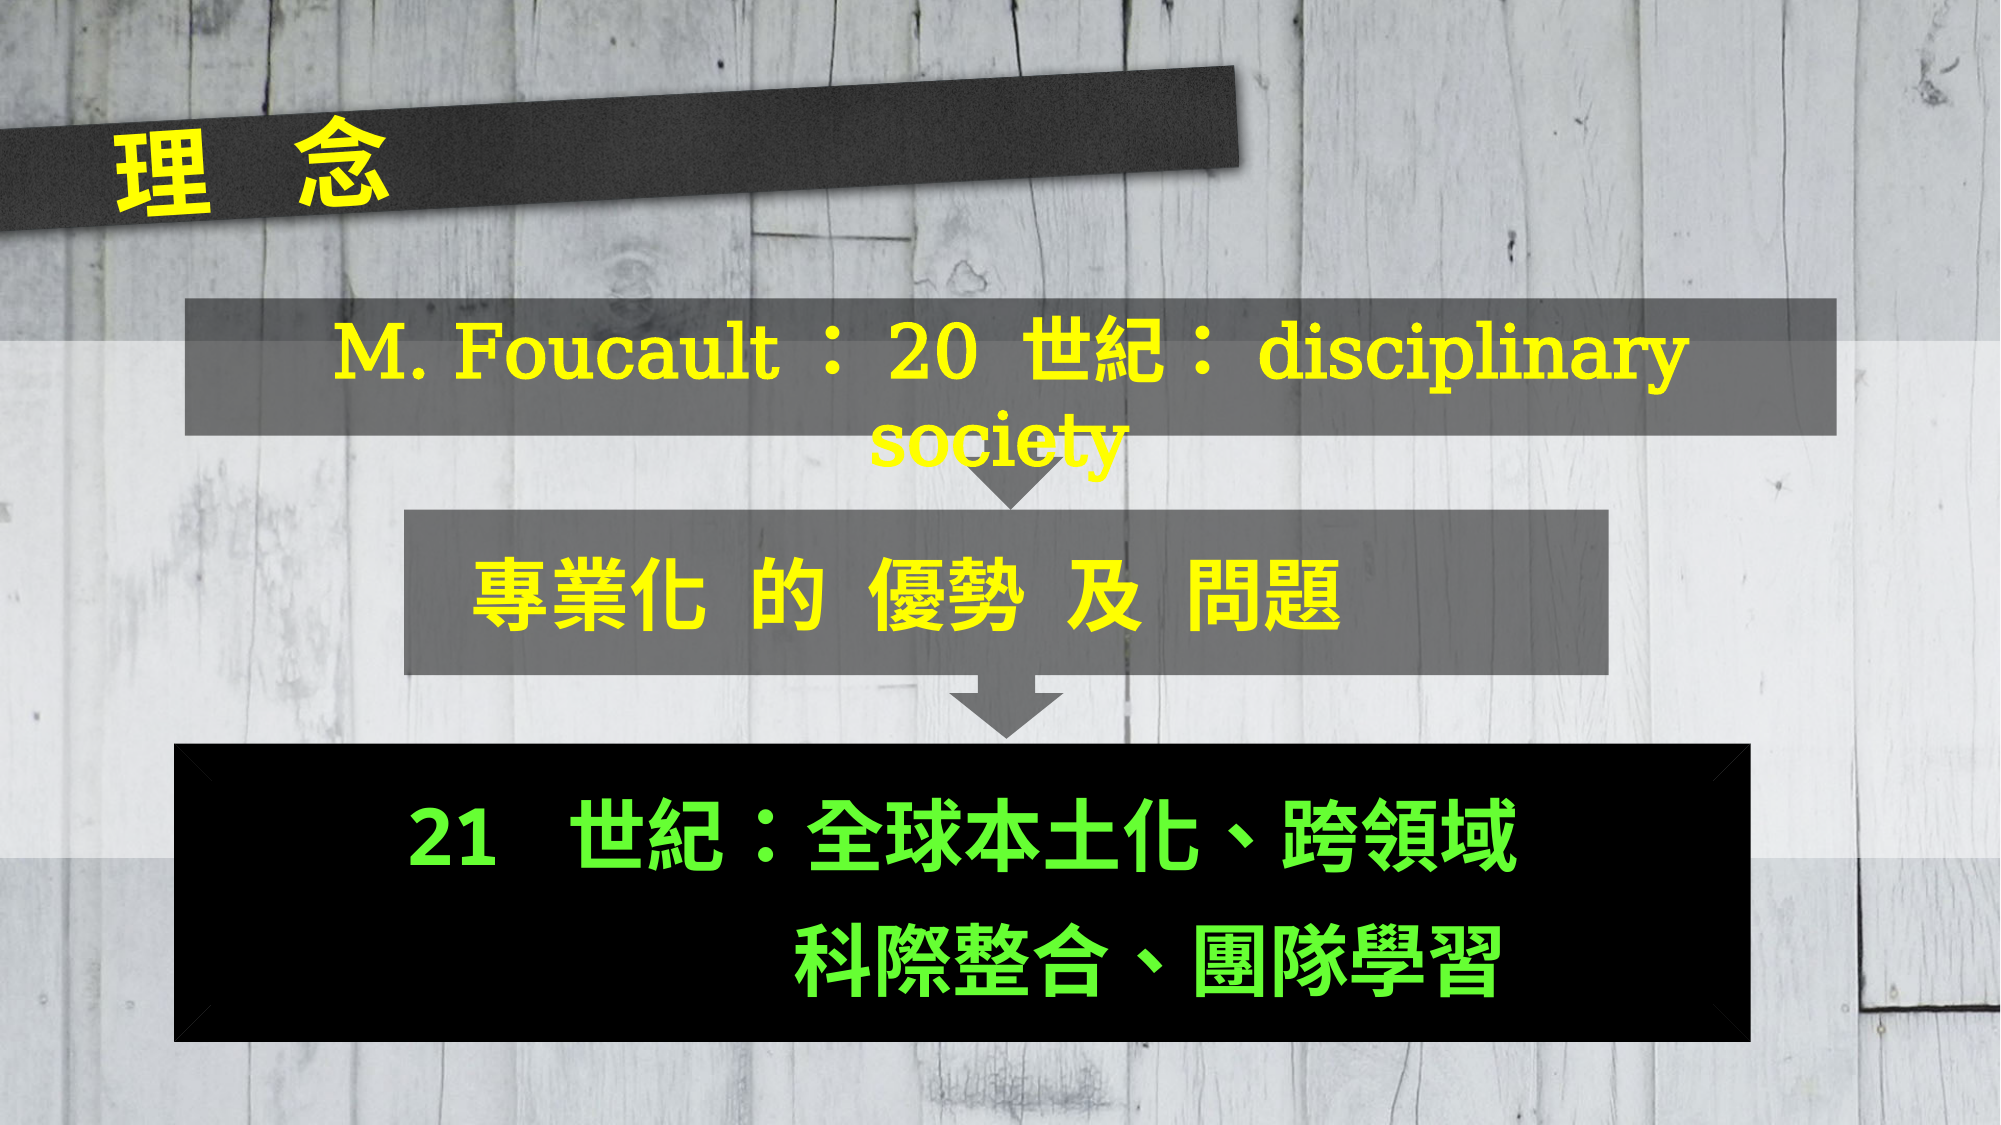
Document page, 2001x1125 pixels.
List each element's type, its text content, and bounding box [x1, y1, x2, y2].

text_box M. Foucault：20 世紀：disciplinary society [184, 298, 1837, 509]
text_box 專業化 的 優勢 及 問題 [404, 509, 1609, 739]
title 理 念 [157, 57, 961, 244]
text_box 21 世紀：全球本土化、跨領域 科際整合、團隊學習 [174, 743, 1751, 1042]
